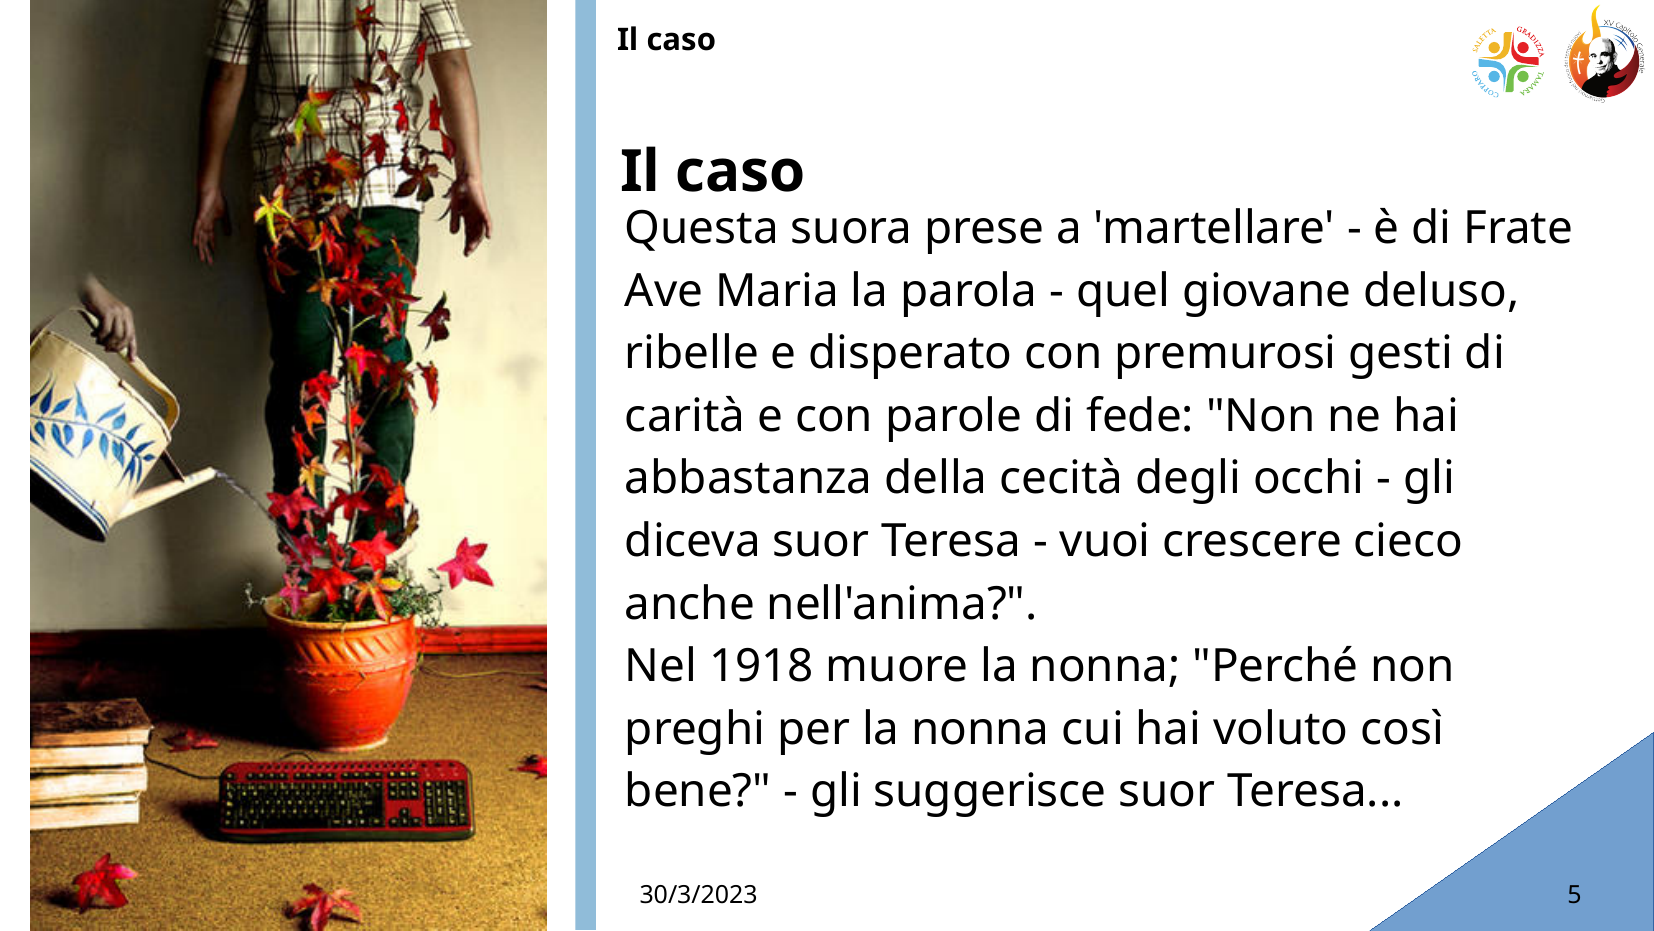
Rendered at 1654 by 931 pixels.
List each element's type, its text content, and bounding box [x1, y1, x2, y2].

text_box Il caso [602, 9, 1335, 63]
subtitle Questa suora prese a 'martellare' - è di Frate Ave Maria la parola - quel giovane deluso, ribelle e disperato con premurosi gesti di carità e con parole di fede: "Non ne hai abbastanza della cecità degli occhi - gli diceva suor Teresa - vuoi crescere cieco anche nell'anima?". Nel 1918 muore la nonna; "Perché non preghi per la nonna cui hai voluto così bene?" - gli suggerisce suor Teresa... [624, 195, 1602, 864]
picture [1563, 4, 1646, 103]
picture [30, 0, 547, 931]
title Il caso [620, 129, 1617, 195]
